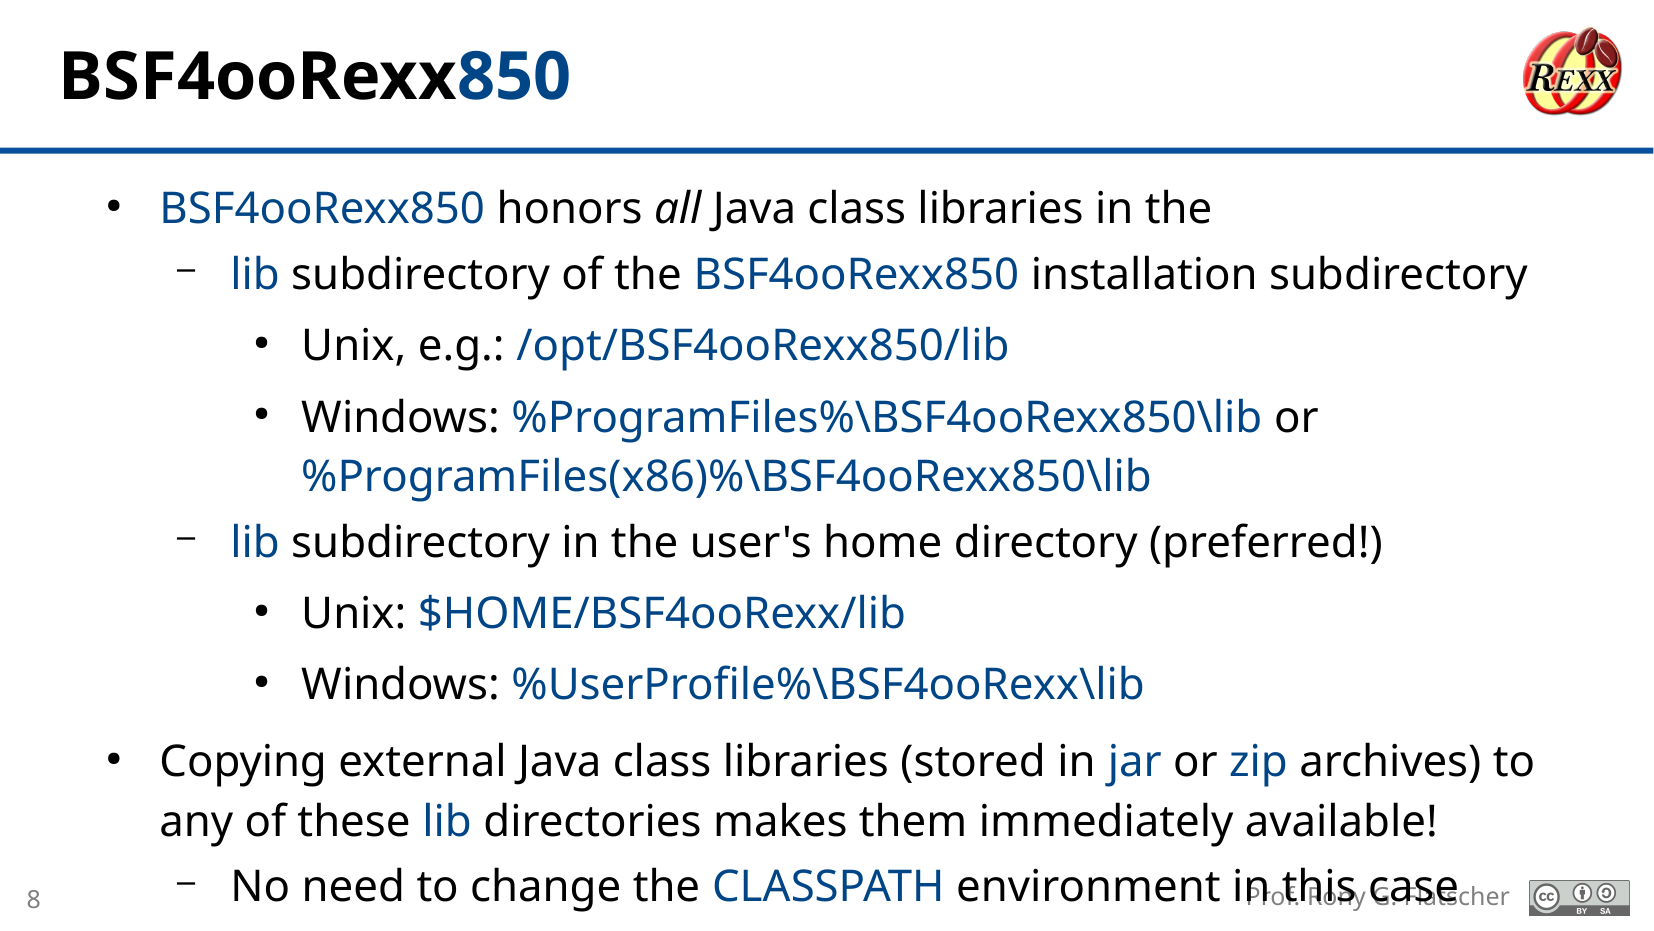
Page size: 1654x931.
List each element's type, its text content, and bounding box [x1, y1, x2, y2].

title BSF4ooRexx850 [0, 0, 1625, 148]
list BSF4ooRexx850 honors all Java class libraries in the lib subdirectory of the BSF4ooRexx850 installation subdirectory Unix, e.g.: /opt/BSF4ooRexx850/lib Windows: %ProgramFiles%\BSF4ooRexx850\lib or %ProgramFiles(x86)%\BSF4ooRexx850\lib lib subdirectory in the user's home directory (preferred!) Unix: $HOME/BSF4ooRexx/lib Windows: %UserProfile%\BSF4ooRexx\lib Copying external Java class libraries (stored in jar or zip archives) to any of these lib directories makes them immediately available! No need to change the CLASSPATH environment in this case [88, 177, 1577, 857]
